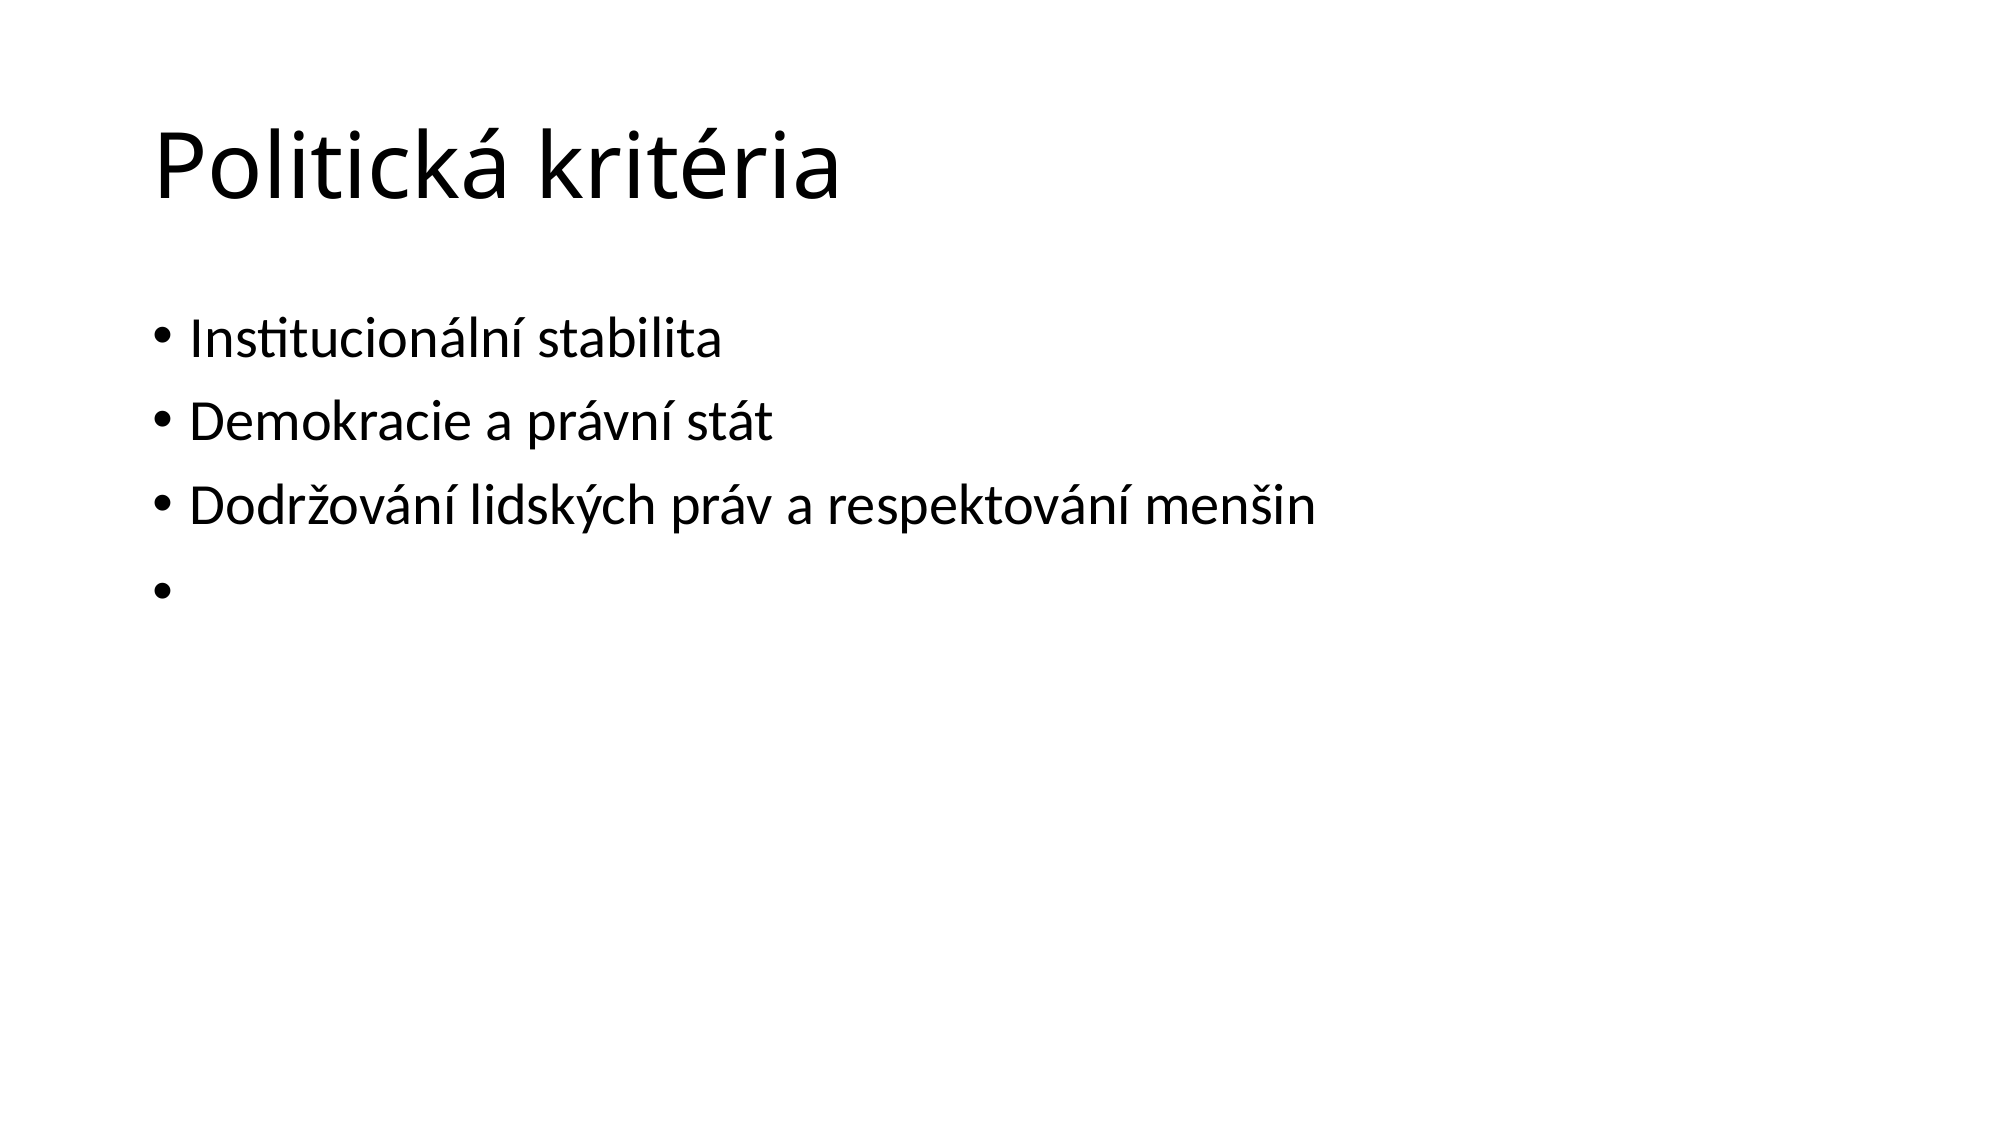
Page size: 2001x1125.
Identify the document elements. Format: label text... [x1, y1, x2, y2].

title Politická kritéria [137, 59, 1863, 278]
list Institucionální stabilita Demokracie a právní stát Dodržování lidských práv a respektování menšin [137, 299, 1863, 1014]
